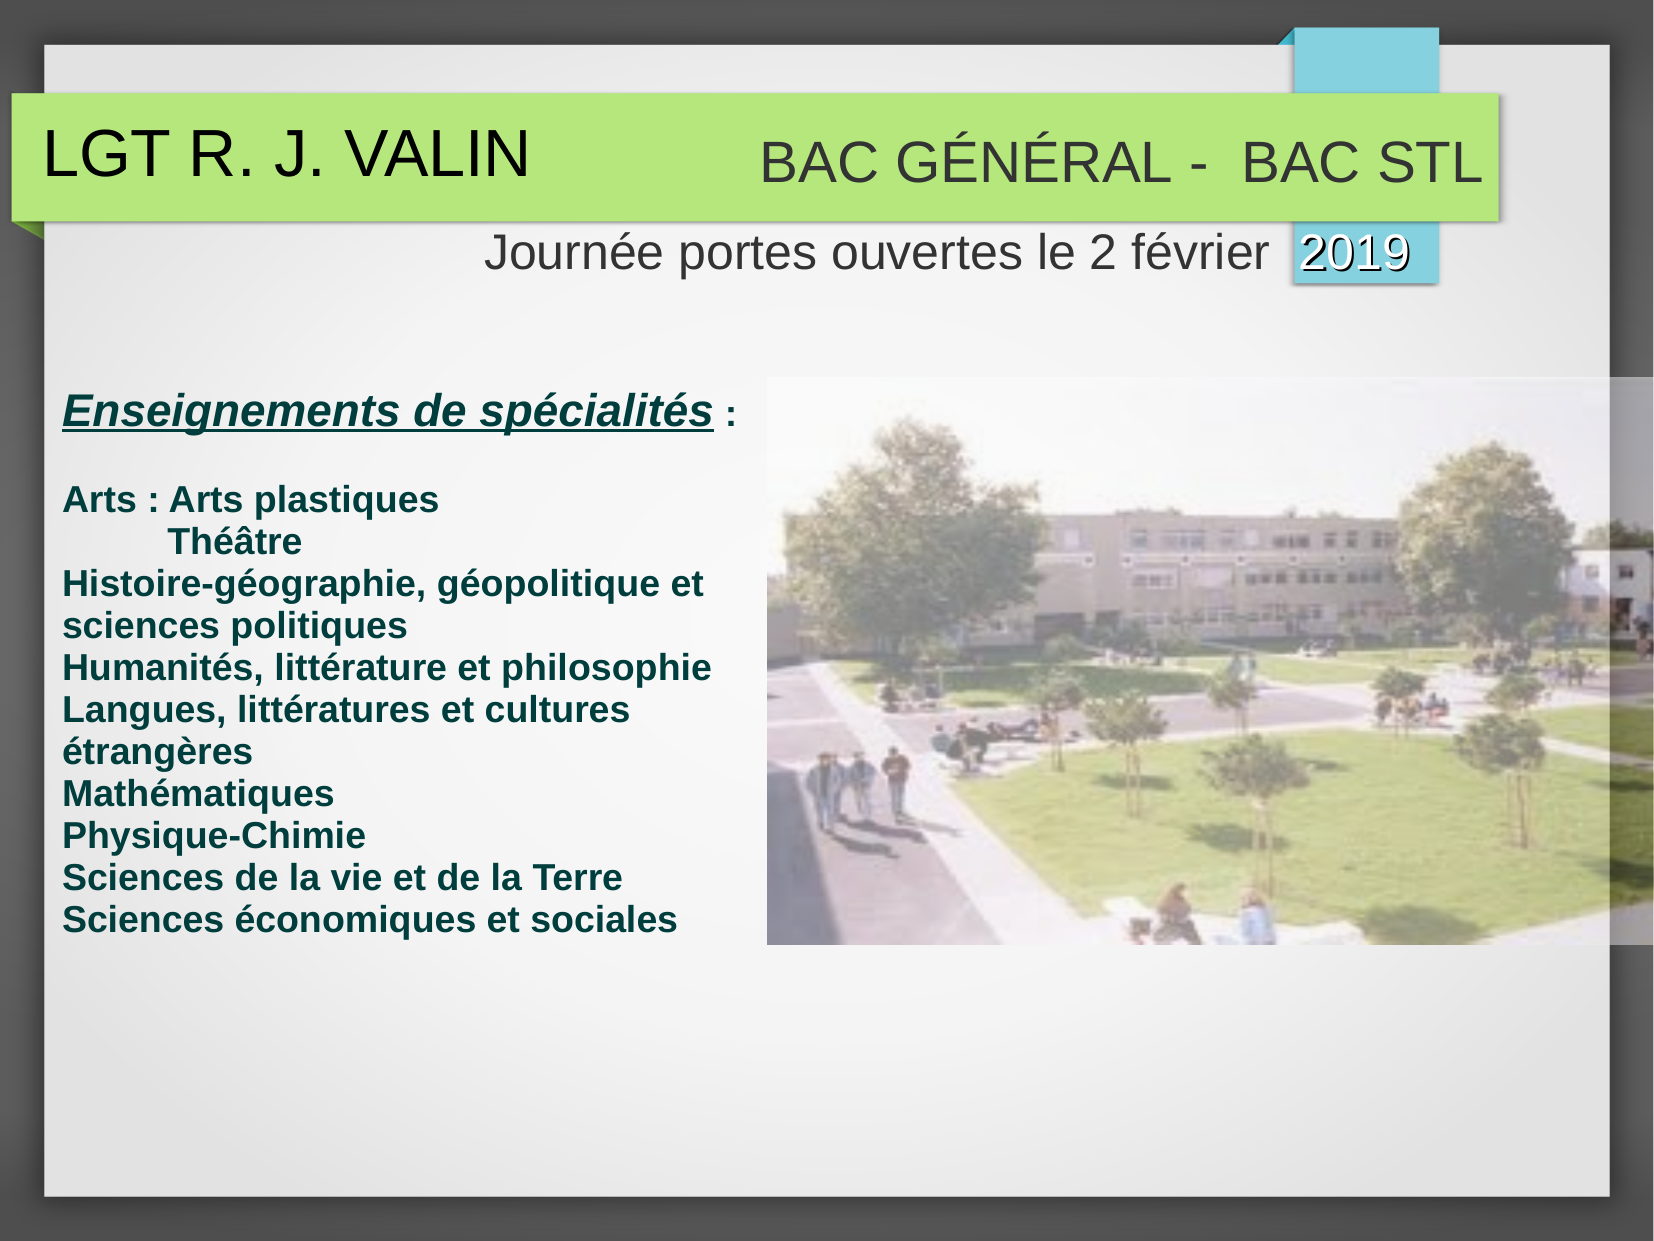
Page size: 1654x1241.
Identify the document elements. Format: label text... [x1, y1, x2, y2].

picture [0, 0, 1654, 1241]
text_box BAC GÉNÉRAL - BAC STL [673, 129, 1571, 205]
title LGT R. J. VALIN [23, 69, 1583, 238]
text_box Journée portes ouvertes le 2 février 2019 [484, 224, 1418, 336]
text_box Enseignements de spécialités : Arts : Arts plastiques Théâtre Histoire-géographie, géopolitique et sciences politiques Humanités, littérature et philosophie Langues, littératures et cultures étrangères Mathématiques Physique-Chimie Sciences de la vie et de la Terre Sciences économiques et sociales [47, 377, 845, 990]
